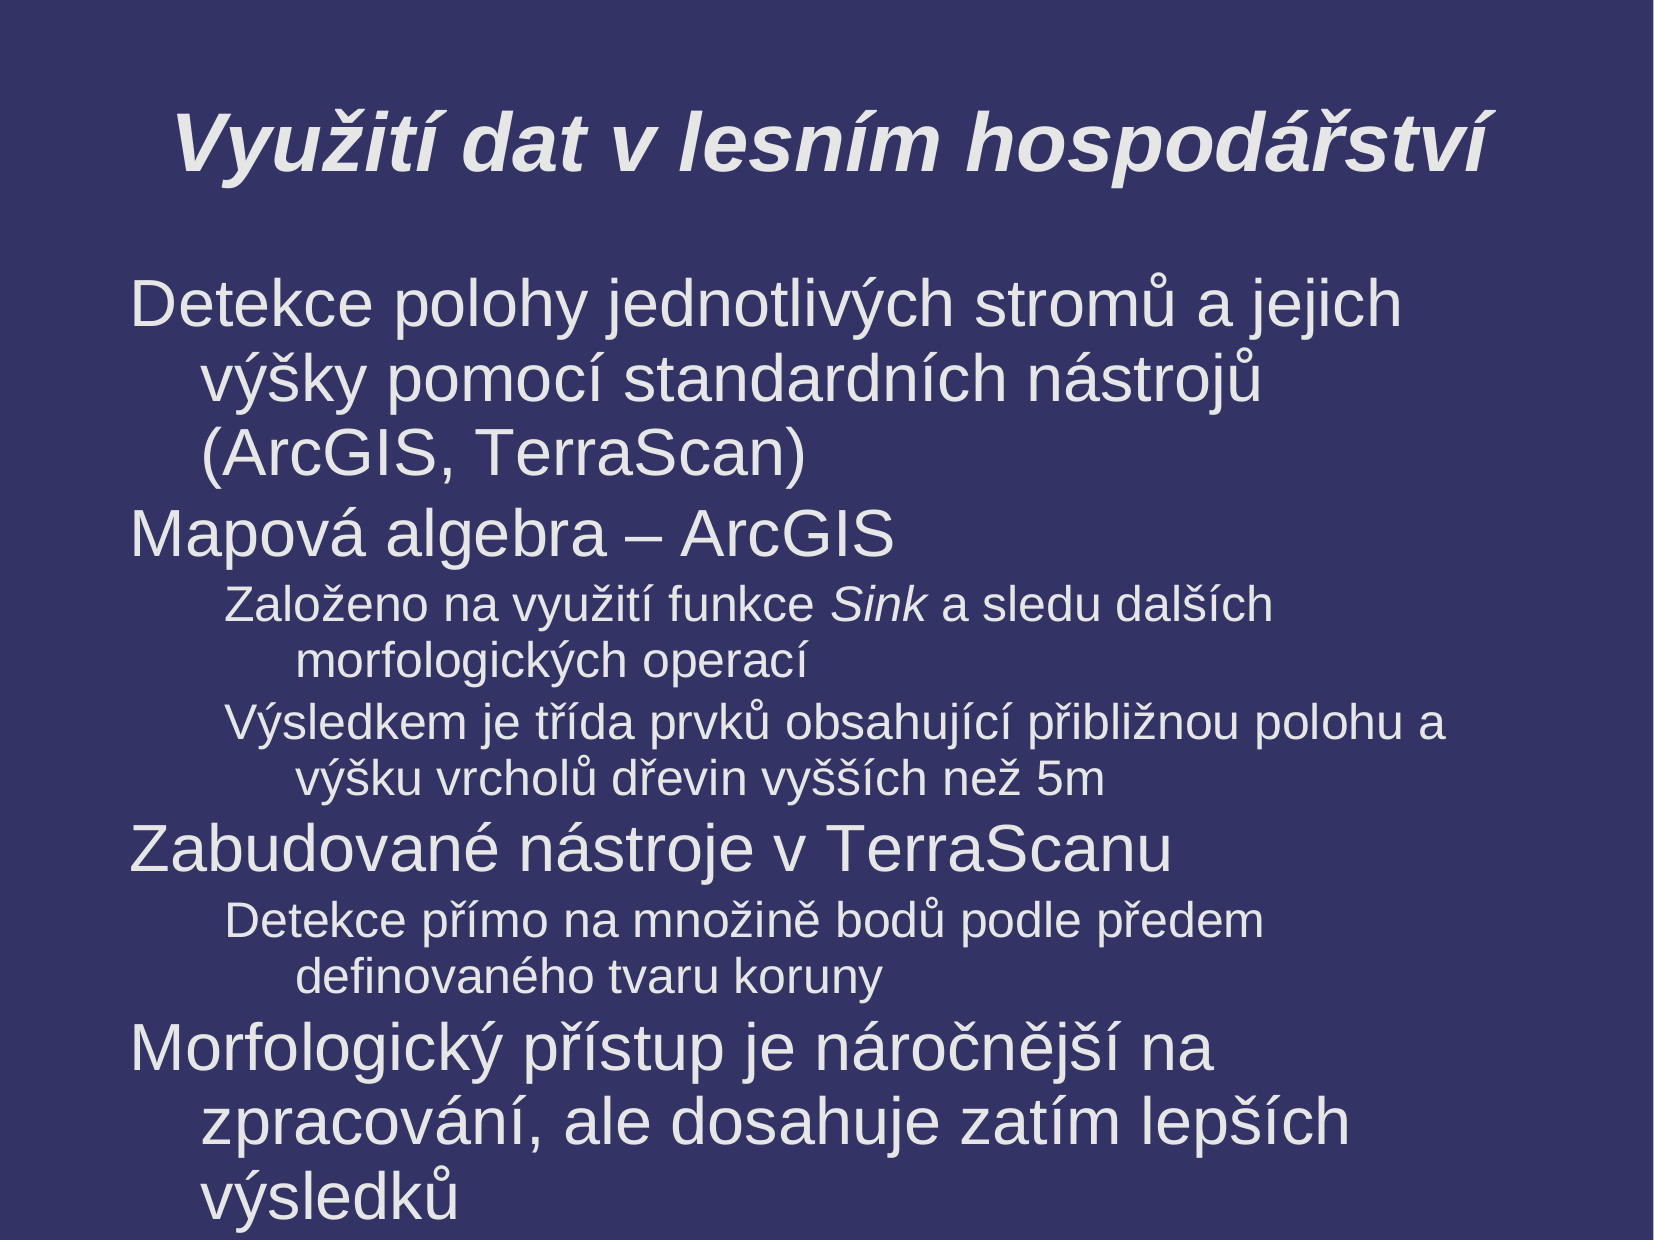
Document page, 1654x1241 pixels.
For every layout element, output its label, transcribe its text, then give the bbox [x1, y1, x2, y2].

title Využití dat v lesním hospodářství [123, 50, 1536, 237]
list Detekce polohy jednotlivých stromů a jejich výšky pomocí standardních nástrojů (ArcGIS, TerraScan) Mapová algebra – ArcGIS Založeno na využití funkce Sink a sledu dalších morfologických operací Výsledkem je třída prvků obsahující přibližnou polohu a výšku vrcholů dřevin vyšších než 5m Zabudované nástroje v TerraScanu Detekce přímo na množině bodů podle předem definovaného tvaru koruny Morfologický přístup je náročnější na zpracování, ale dosahuje zatím lepších výsledků [118, 265, 1509, 1160]
